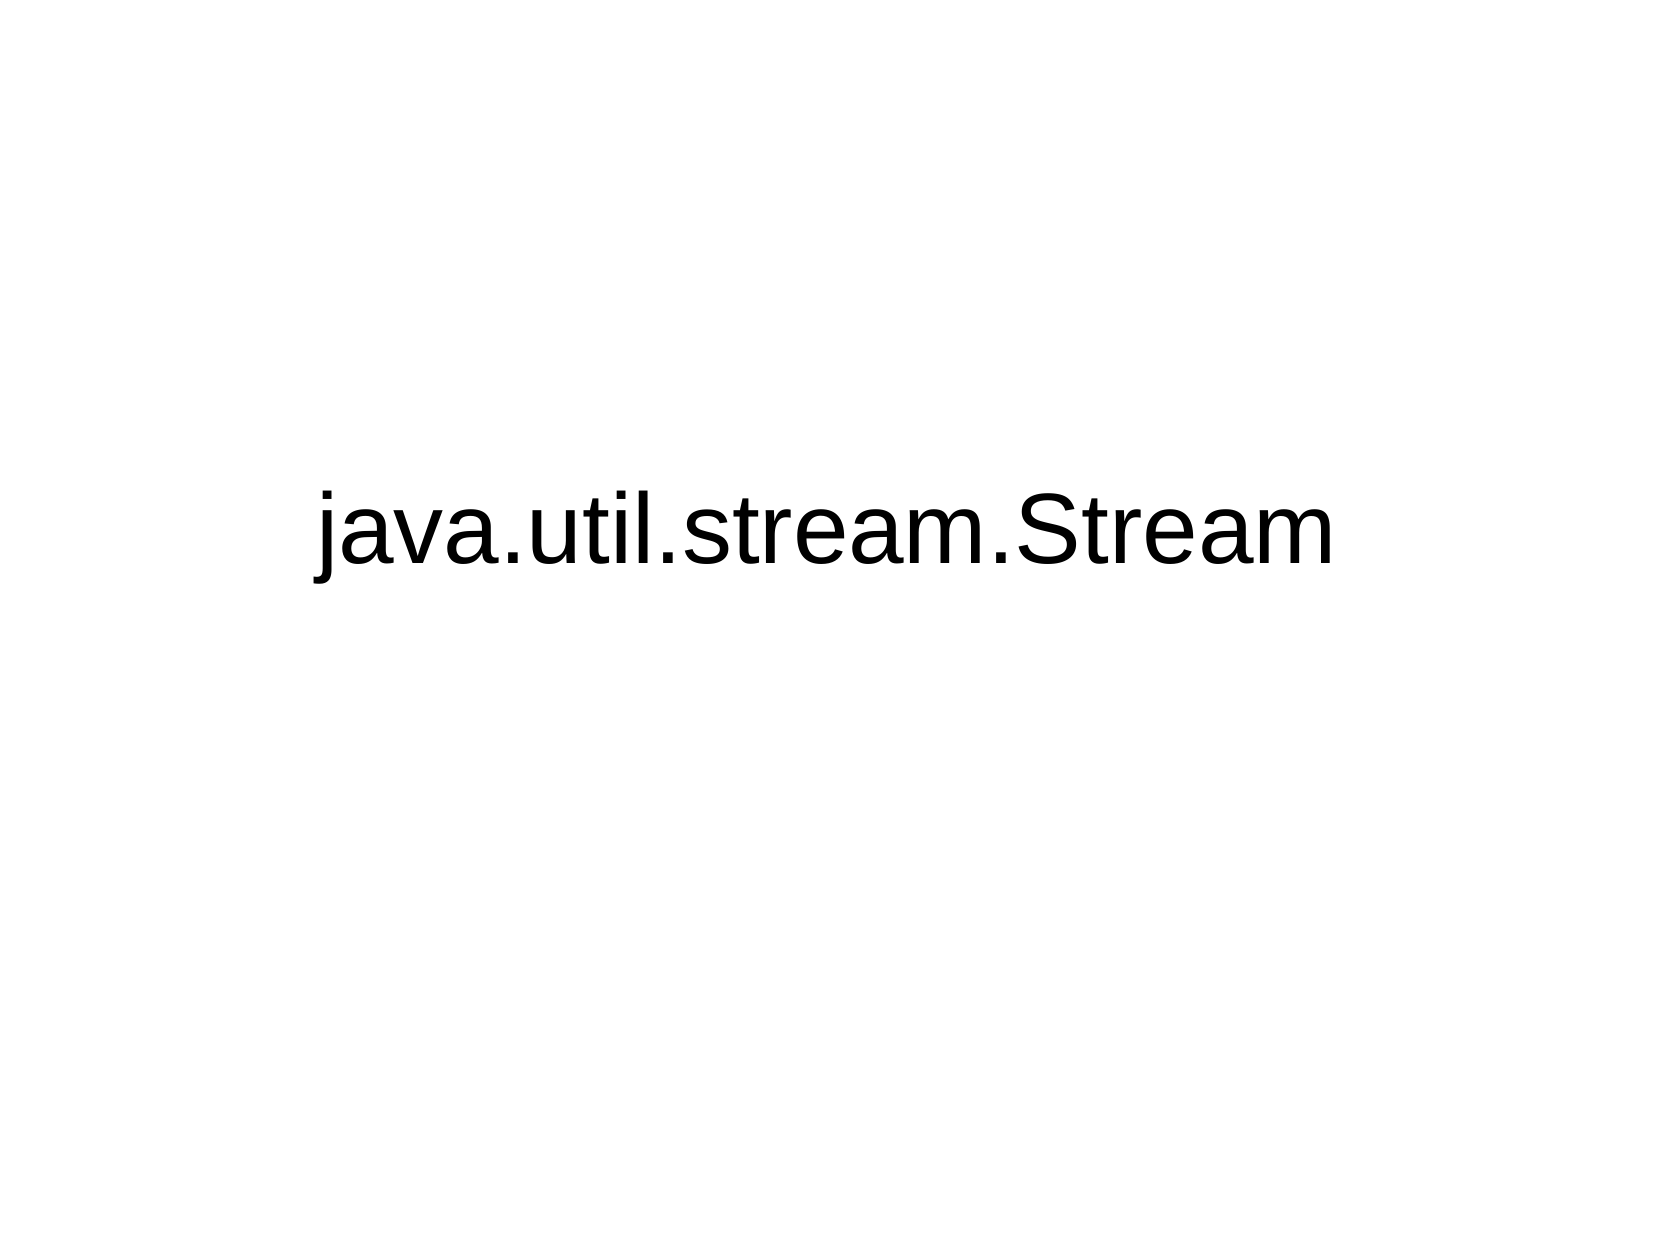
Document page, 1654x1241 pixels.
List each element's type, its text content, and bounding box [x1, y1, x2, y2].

subtitle java.util.stream.Stream [82, 49, 1571, 1010]
